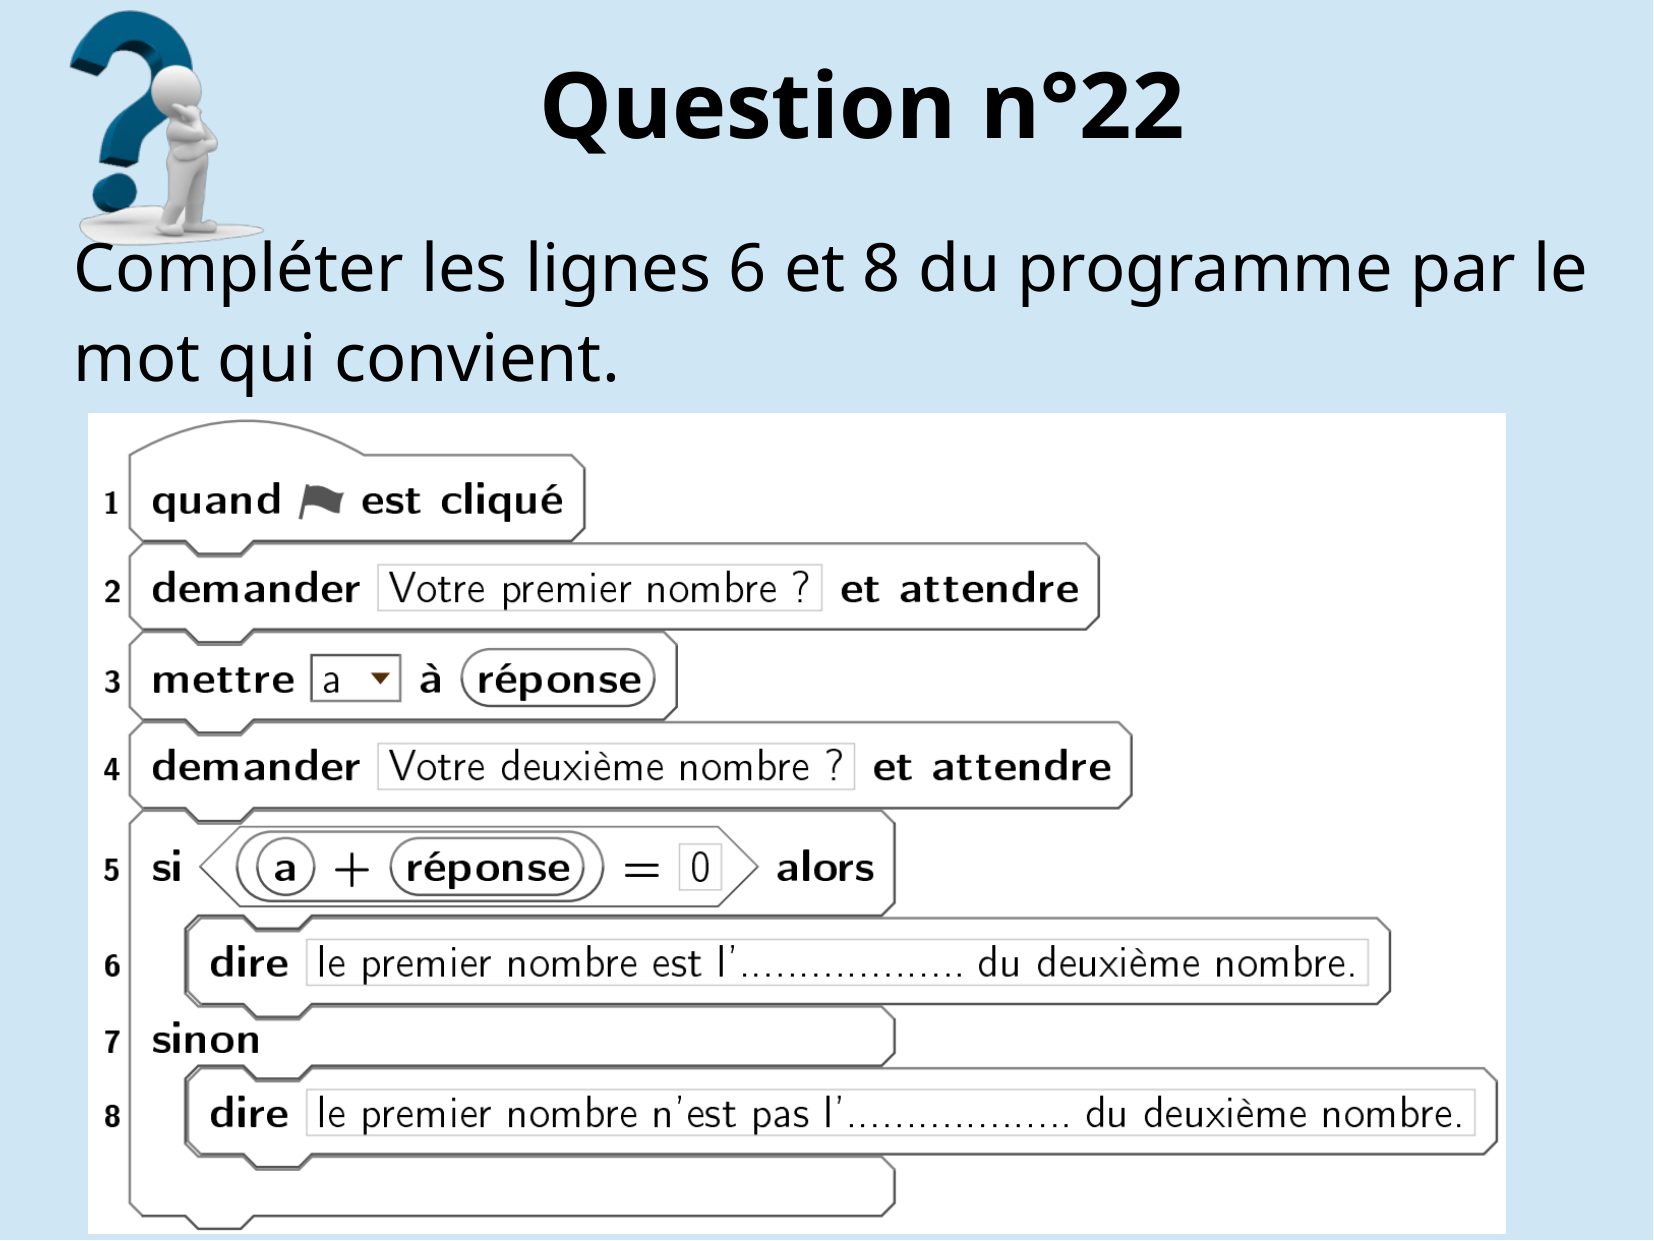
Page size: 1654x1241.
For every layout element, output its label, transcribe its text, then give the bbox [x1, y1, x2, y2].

title Question n°22 [266, 0, 1607, 208]
text_box Compléter les lignes 6 et 8 du programme par le mot qui convient. [59, 212, 1654, 414]
picture [59, 0, 266, 212]
picture [88, 413, 1506, 1234]
